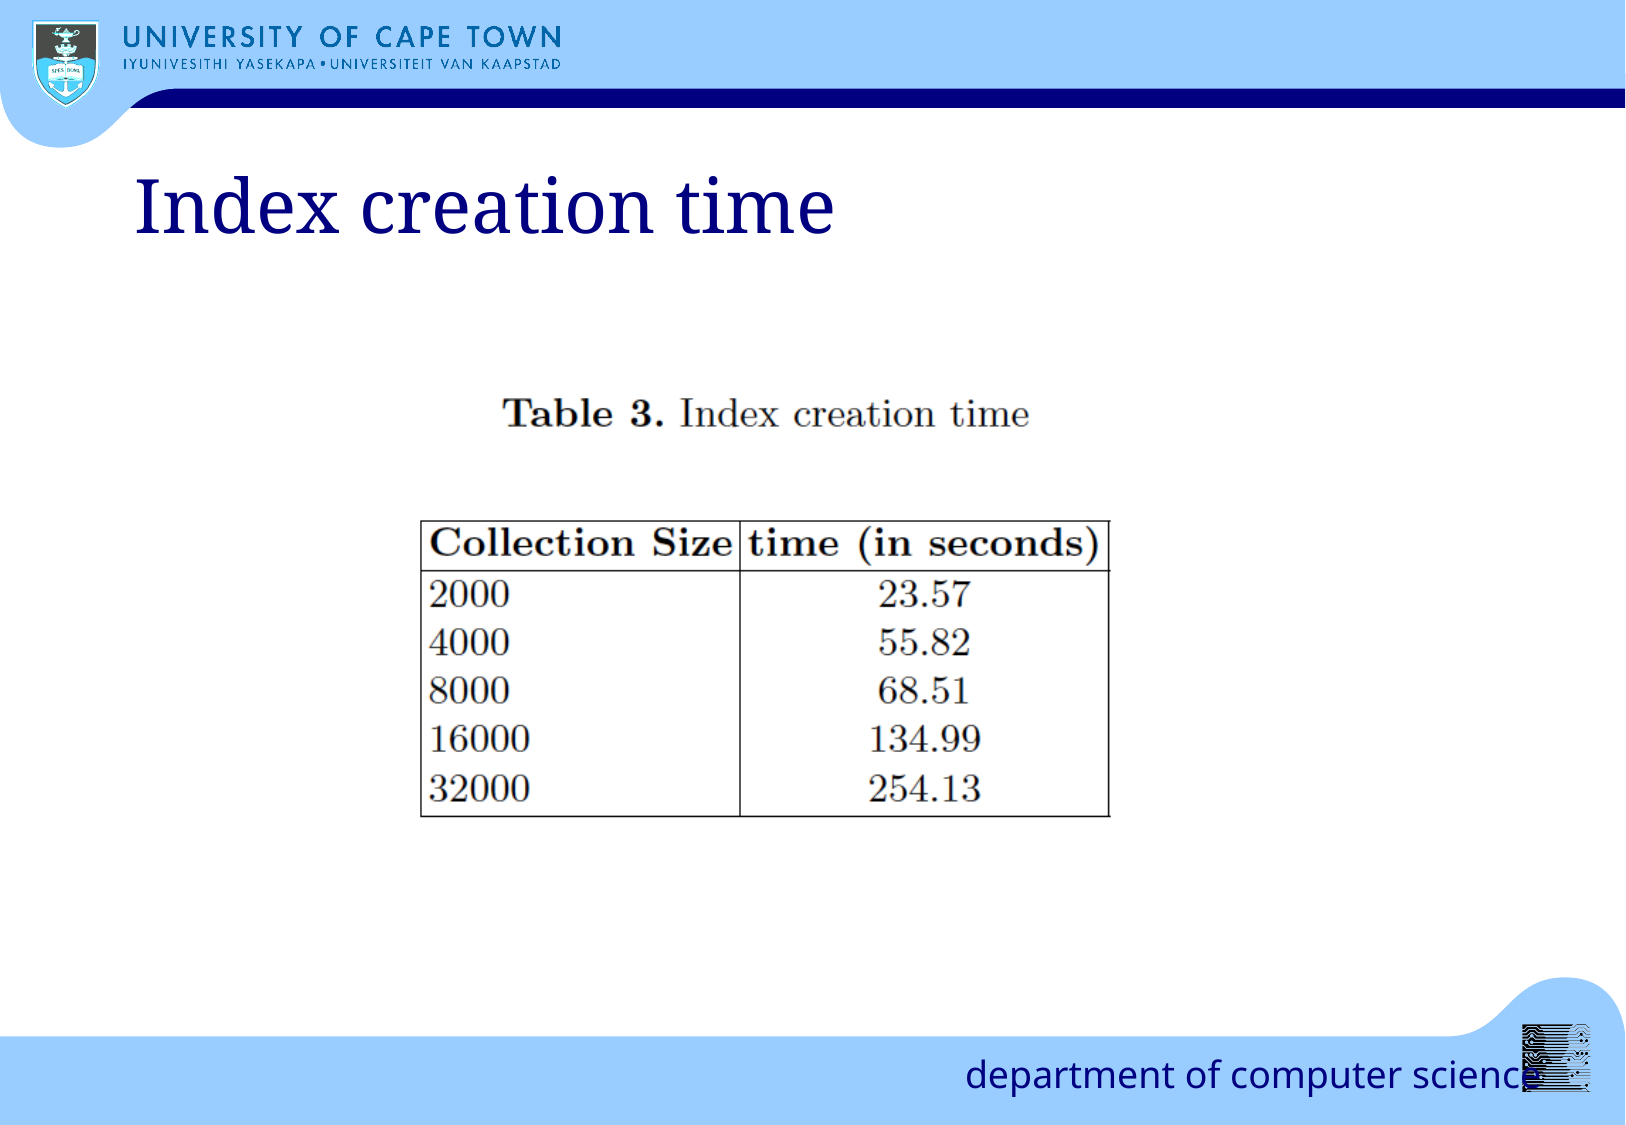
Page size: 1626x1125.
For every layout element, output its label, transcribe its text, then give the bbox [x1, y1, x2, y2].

picture [385, 370, 1145, 850]
picture [120, 23, 563, 71]
picture [1526, 1070, 1536, 1076]
title Index creation time [134, 140, 1571, 268]
picture [1522, 1024, 1591, 1092]
